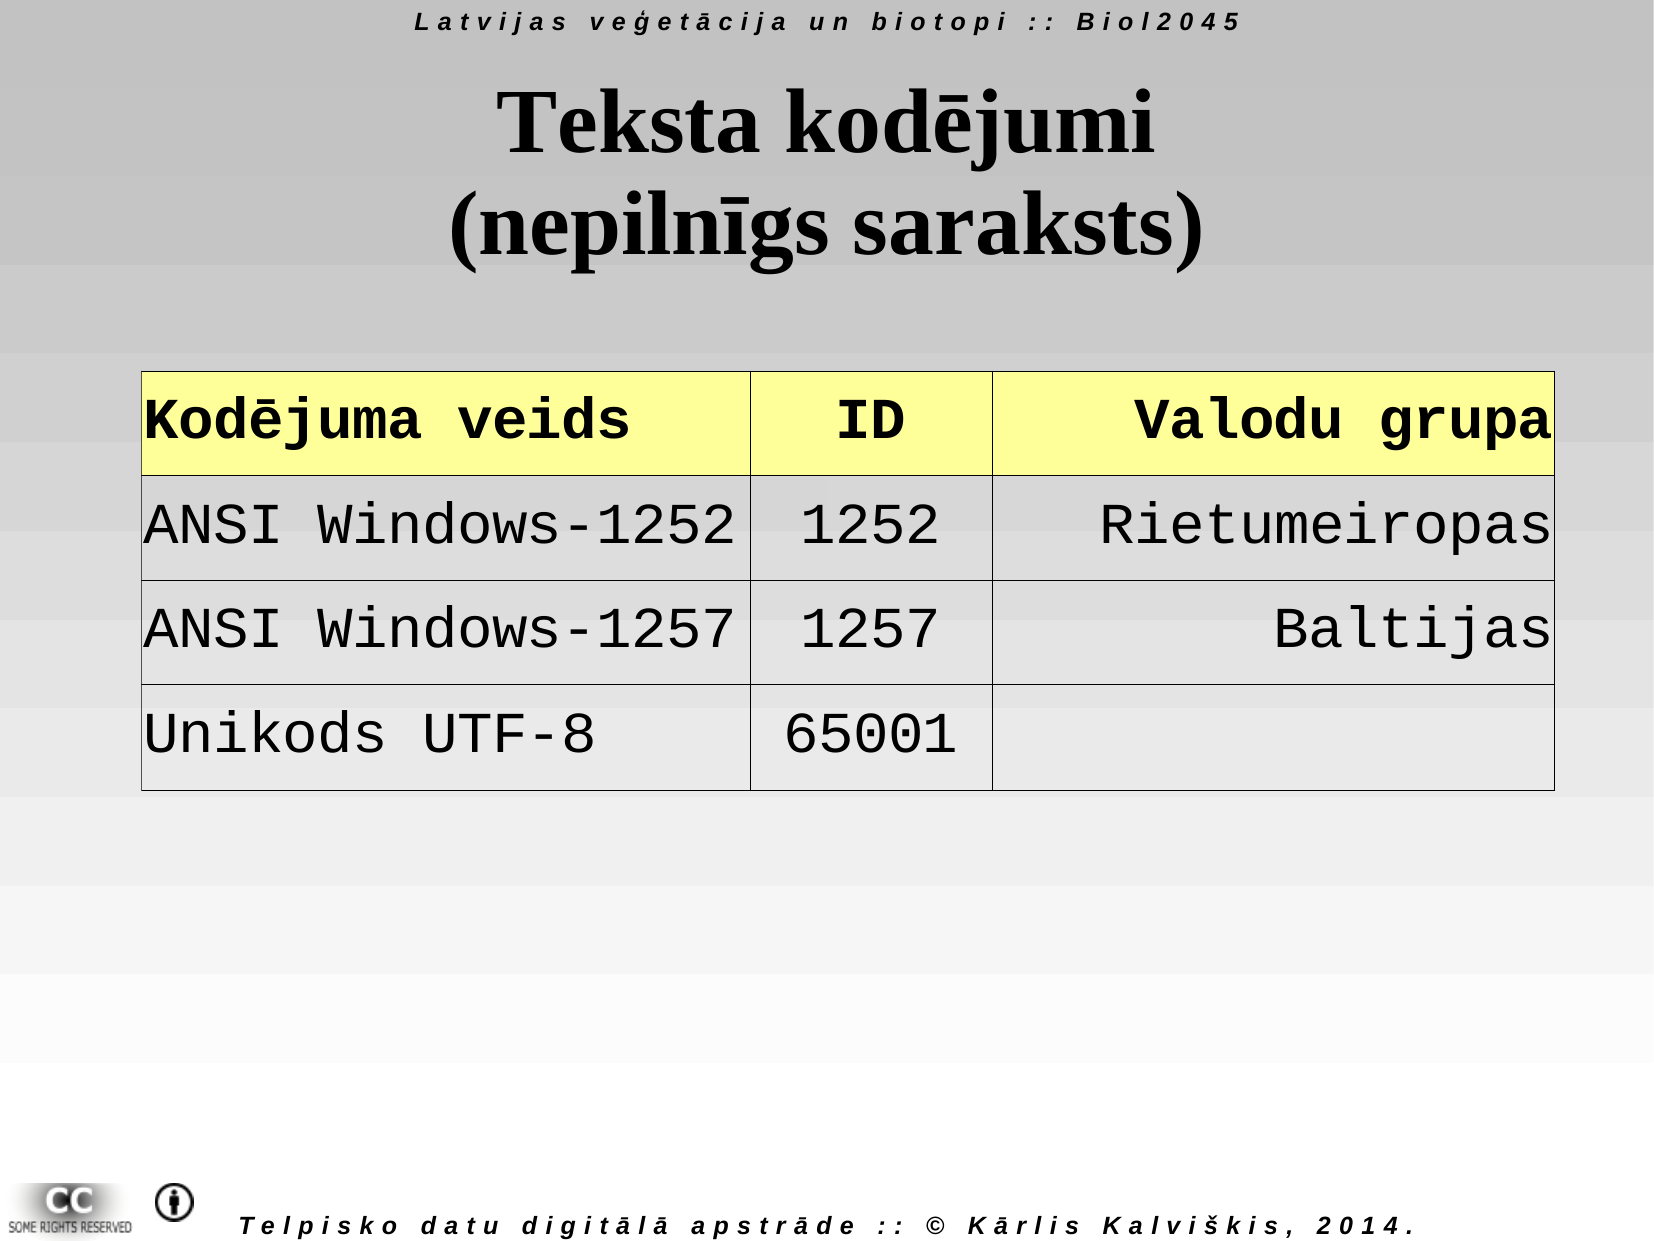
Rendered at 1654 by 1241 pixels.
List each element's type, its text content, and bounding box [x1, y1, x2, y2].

chart [141, 370, 1558, 1107]
picture [0, 0, 1654, 1241]
title Teksta kodējumi (nepilnīgs saraksts) [29, 49, 1625, 296]
